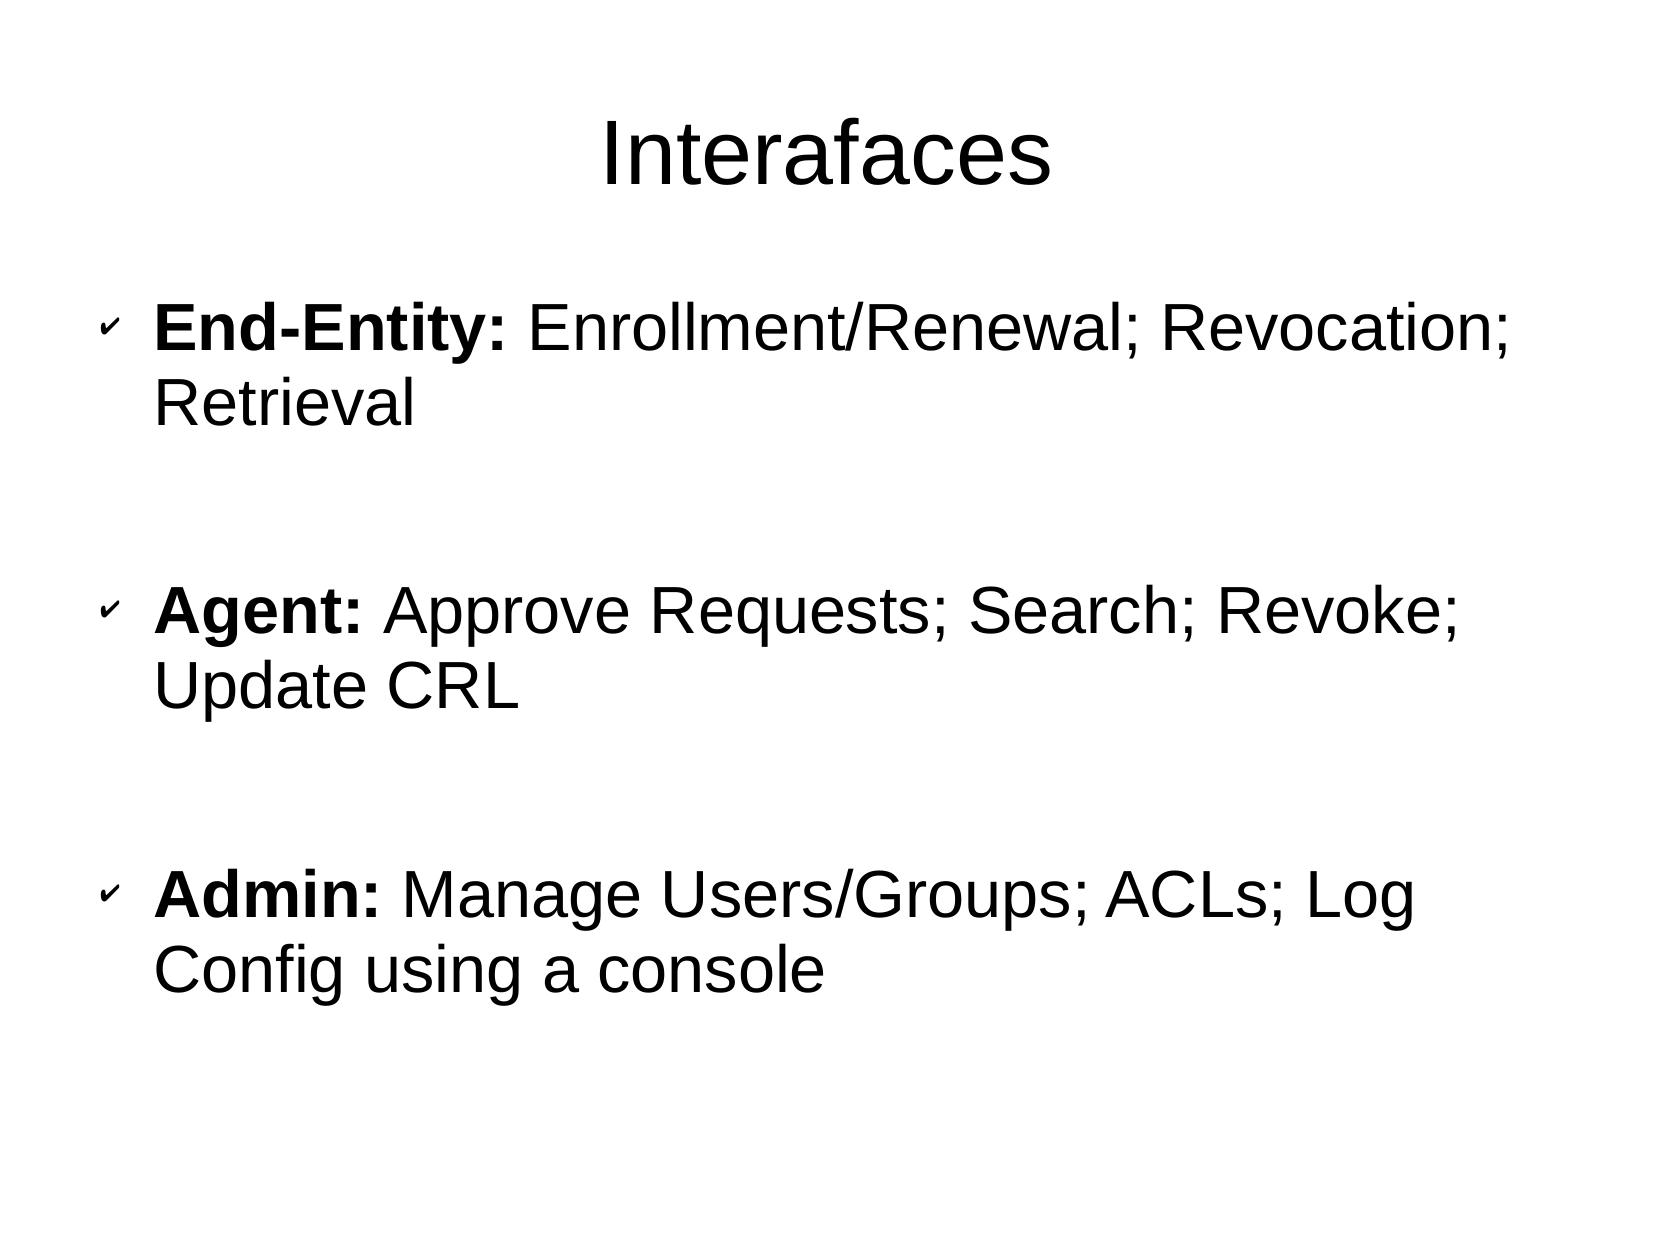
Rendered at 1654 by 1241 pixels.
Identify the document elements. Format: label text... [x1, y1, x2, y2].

title Interafaces [82, 49, 1571, 257]
list End-Entity: Enrollment/Renewal; Revocation; Retrieval Agent: Approve Requests; Search; Revoke; Update CRL Admin: Manage Users/Groups; ACLs; Log Config using a console [82, 290, 1571, 1109]
